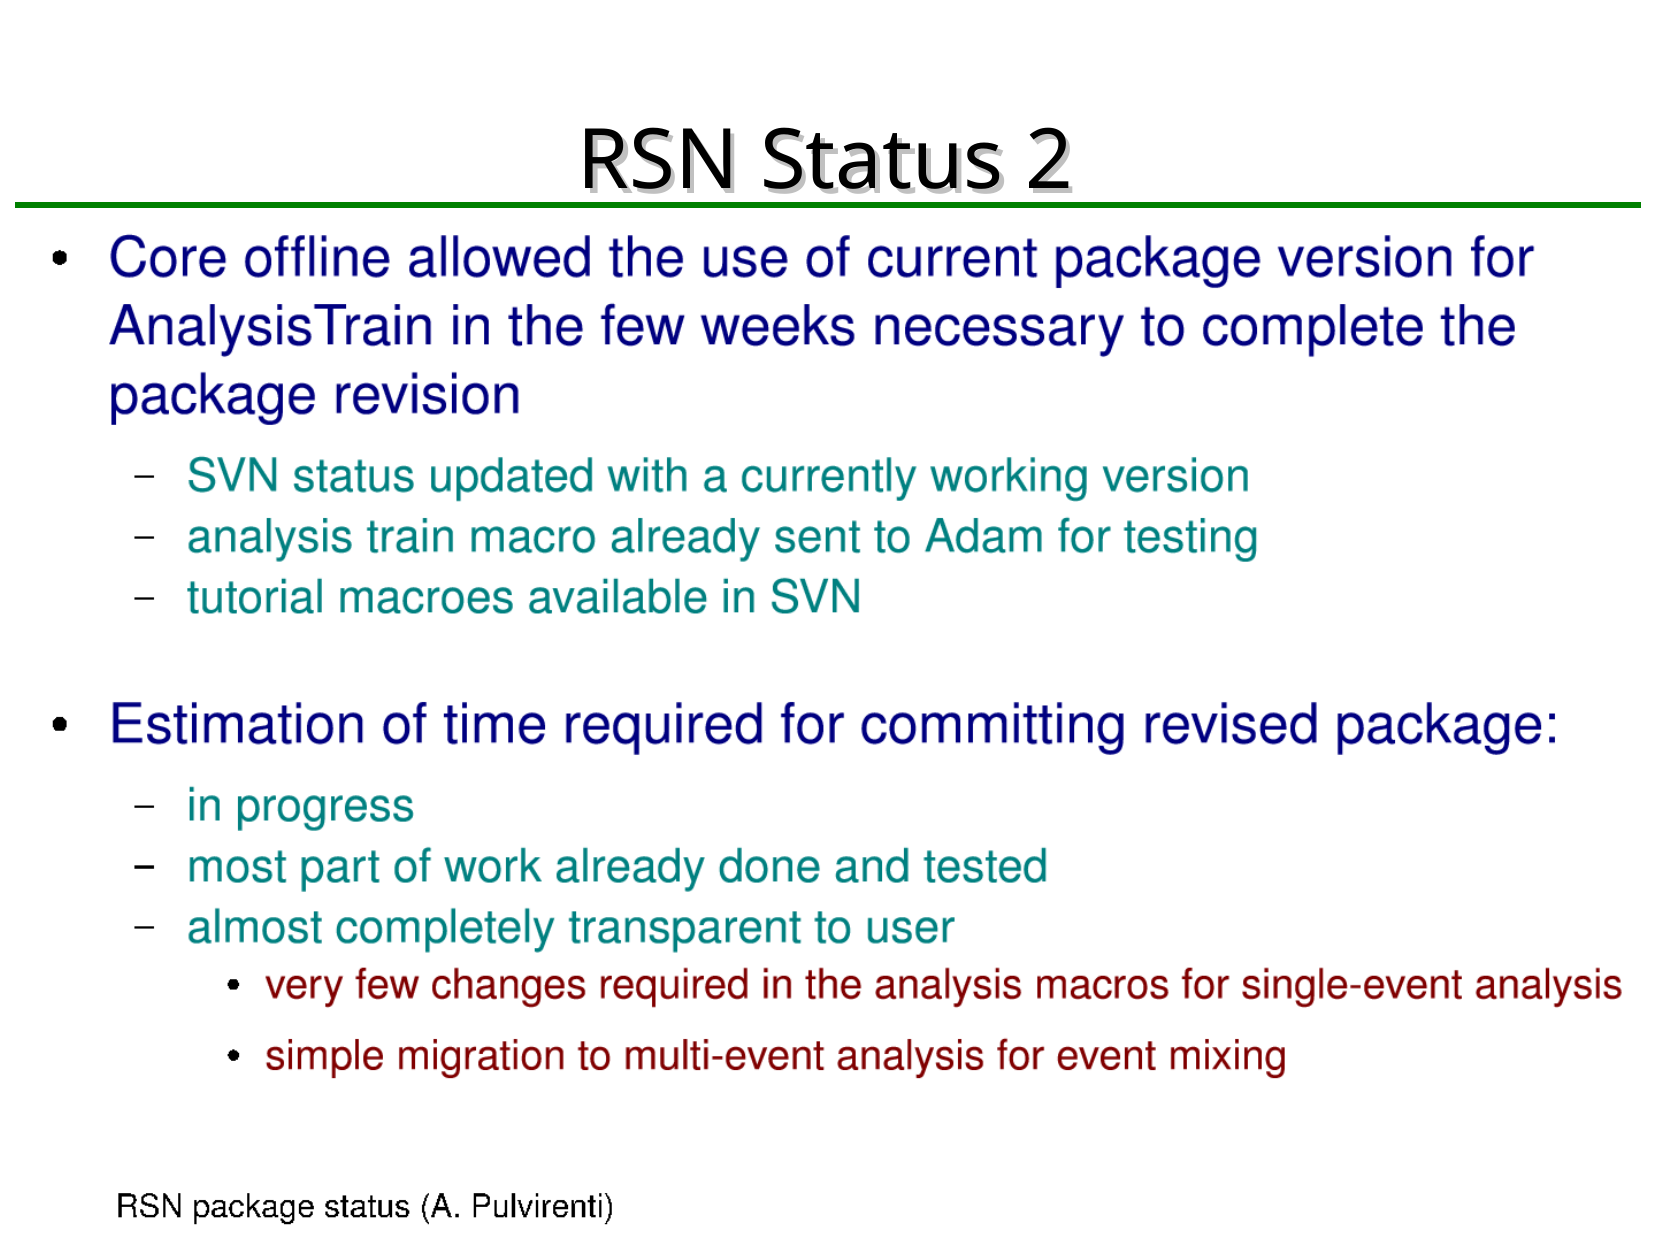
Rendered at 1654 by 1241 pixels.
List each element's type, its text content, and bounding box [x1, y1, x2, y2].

picture [8, 211, 1653, 1230]
title RSN Status 2 [119, 52, 1532, 211]
